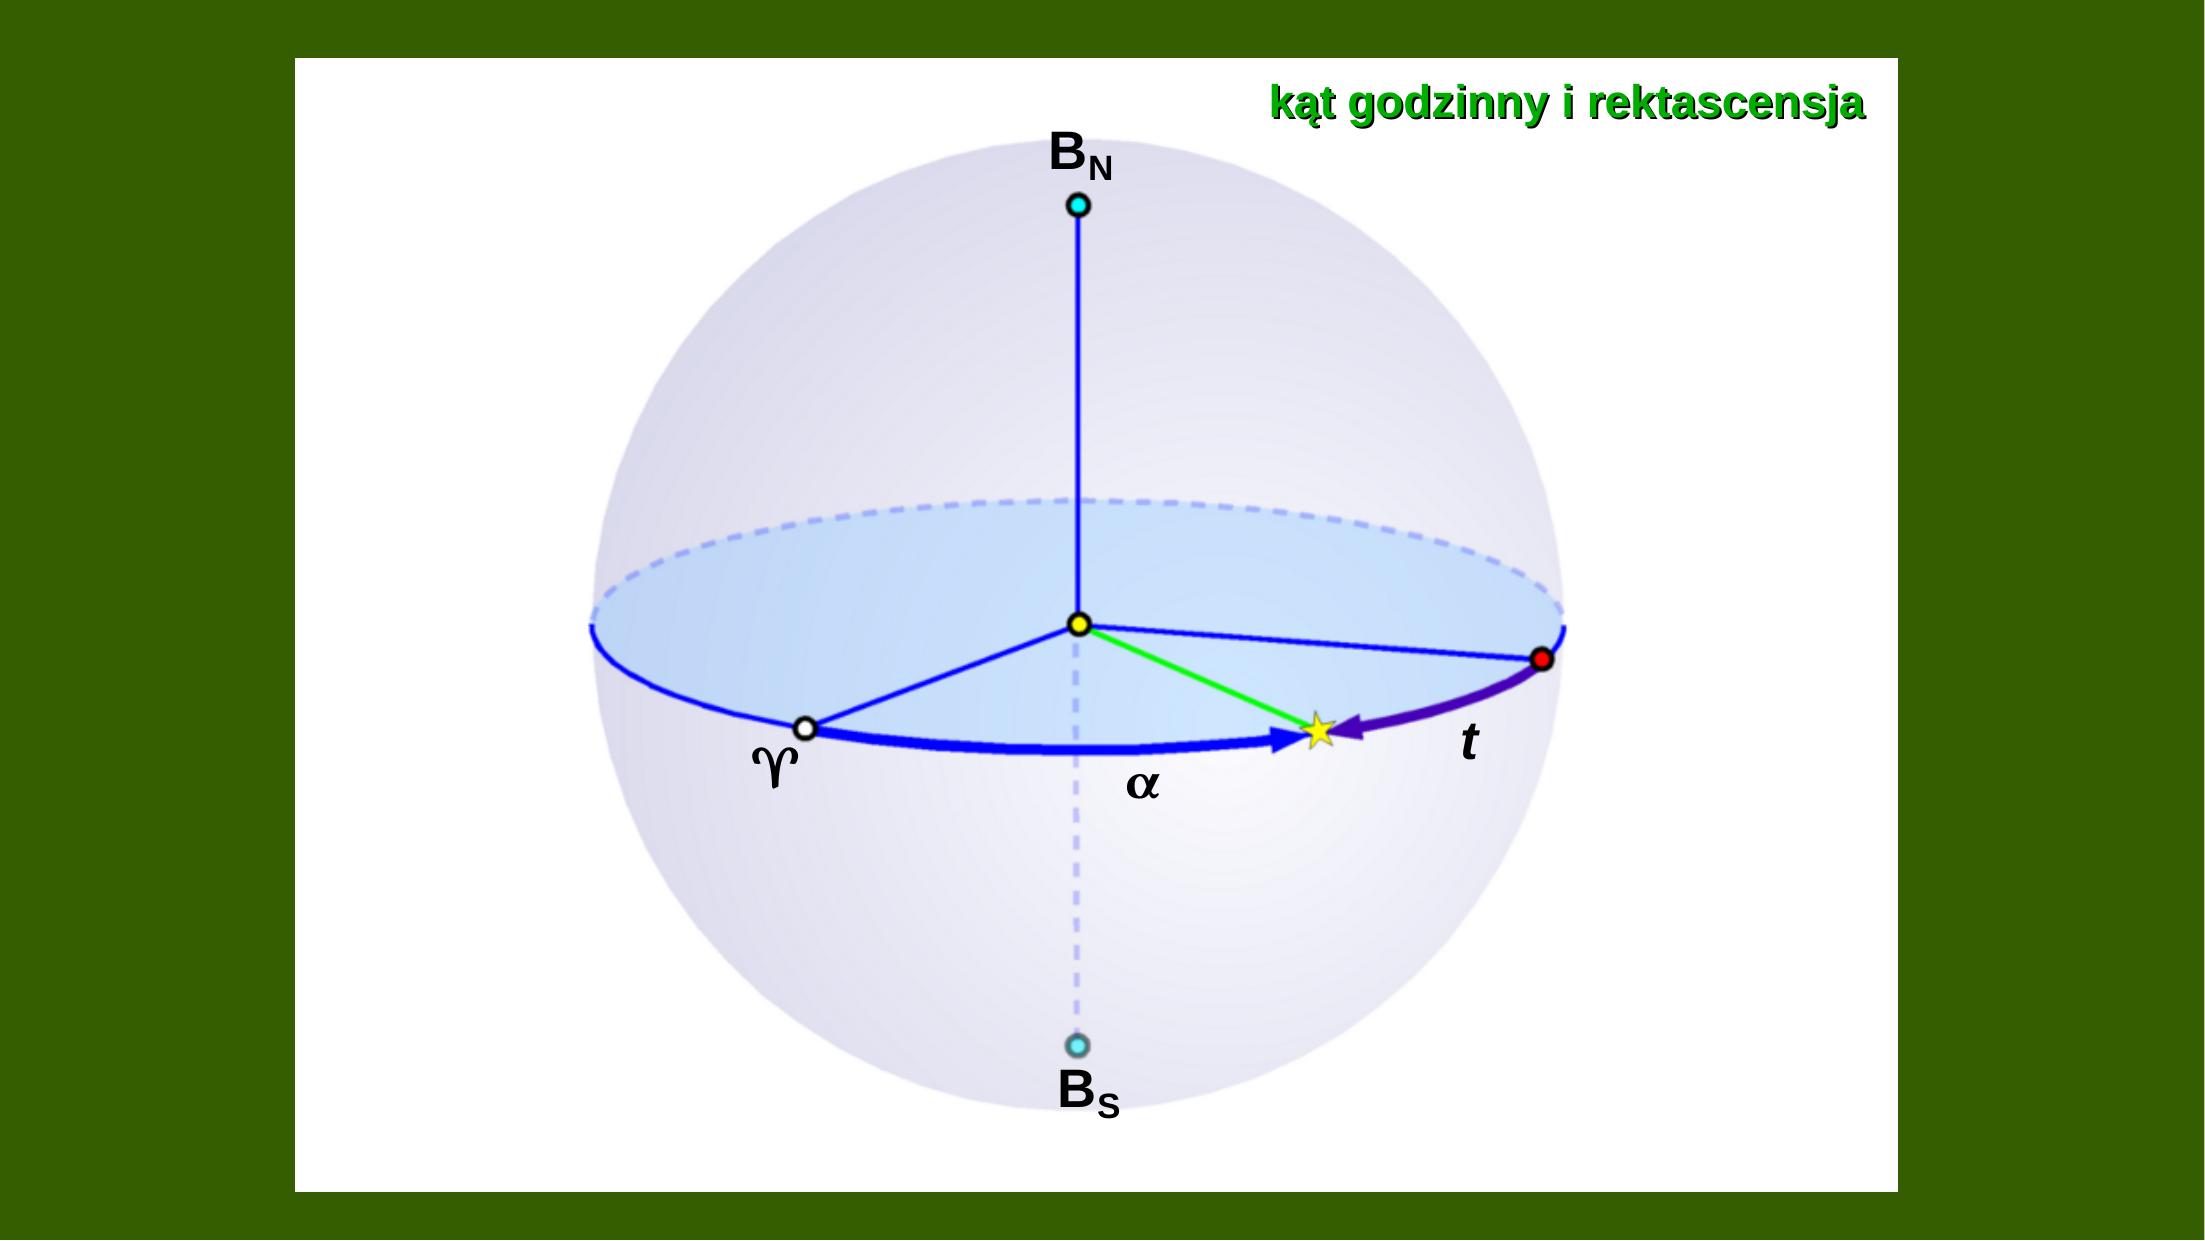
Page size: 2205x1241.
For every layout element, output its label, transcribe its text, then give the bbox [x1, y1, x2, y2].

text_box BN [1034, 112, 1129, 196]
text_box t [1445, 703, 1494, 779]
text_box BS [1043, 1051, 1136, 1134]
picture [295, 58, 1898, 1192]
text_box α [1110, 742, 1176, 820]
text_box kąt godzinny i rektascensja [1253, 68, 1880, 135]
text_box ♈ [736, 725, 816, 803]
